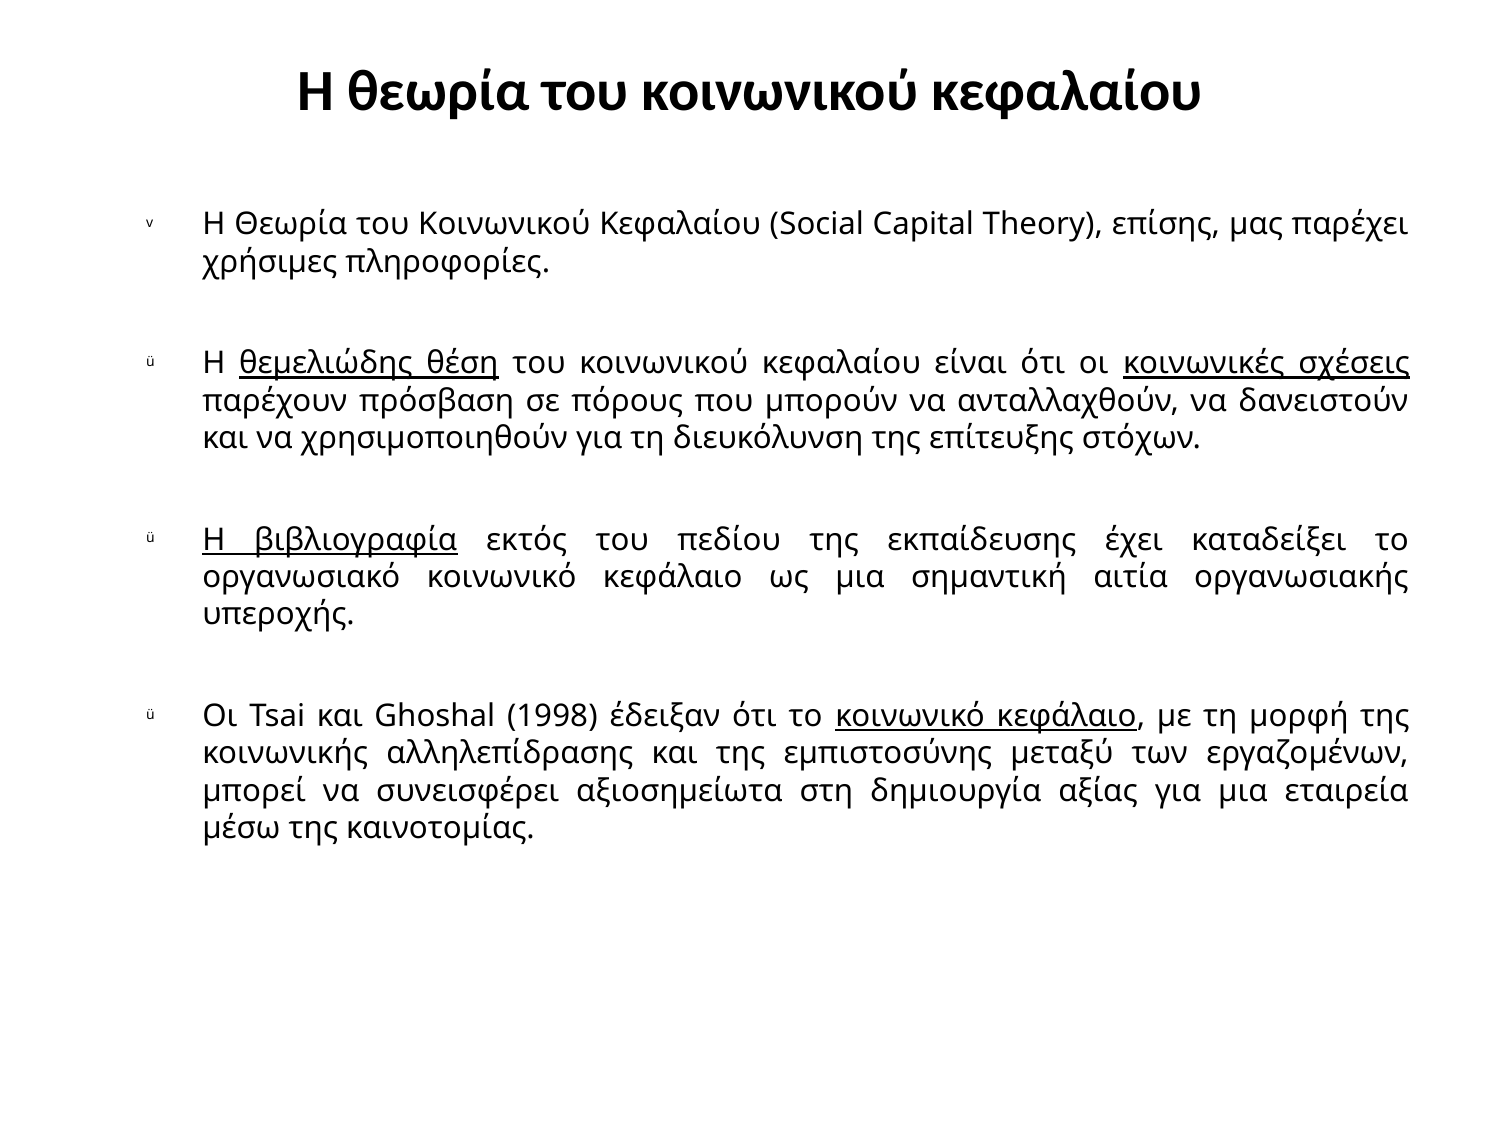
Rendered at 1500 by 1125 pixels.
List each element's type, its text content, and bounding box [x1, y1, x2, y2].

list Η Θεωρία του Κοινωνικού Κεφαλαίου (Social Capital Theory), επίσης, μας παρέχει χρήσιμες πληροφορίες. Η θεμελιώδης θέση του κοινωνικού κεφαλαίου είναι ότι οι κοινωνικές σχέσεις παρέχουν πρόσβαση σε πόρους που μπορούν να ανταλλαχθούν, να δανειστούν και να χρησιμοποιηθούν για τη διευκόλυνση της επίτευξης στόχων. Η βιβλιογραφία εκτός του πεδίου της εκπαίδευσης έχει καταδείξει το οργανωσιακό κοινωνικό κεφάλαιο ως μια σημαντική αιτία οργανωσιακής υπεροχής. Οι Tsai και Ghoshal (1998) έδειξαν ότι το κοινωνικό κεφάλαιο, με τη μορφή της κοινωνικής αλληλεπίδρασης και της εμπιστοσύνης μεταξύ των εργαζομένων, μπορεί να συνεισφέρει αξιοσημείωτα στη δημιουργία αξίας για μια εταιρεία μέσω της καινοτομίας. [75, 196, 1425, 1005]
title Η θεωρία του κοινωνικού κεφαλαίου [75, 45, 1425, 185]
